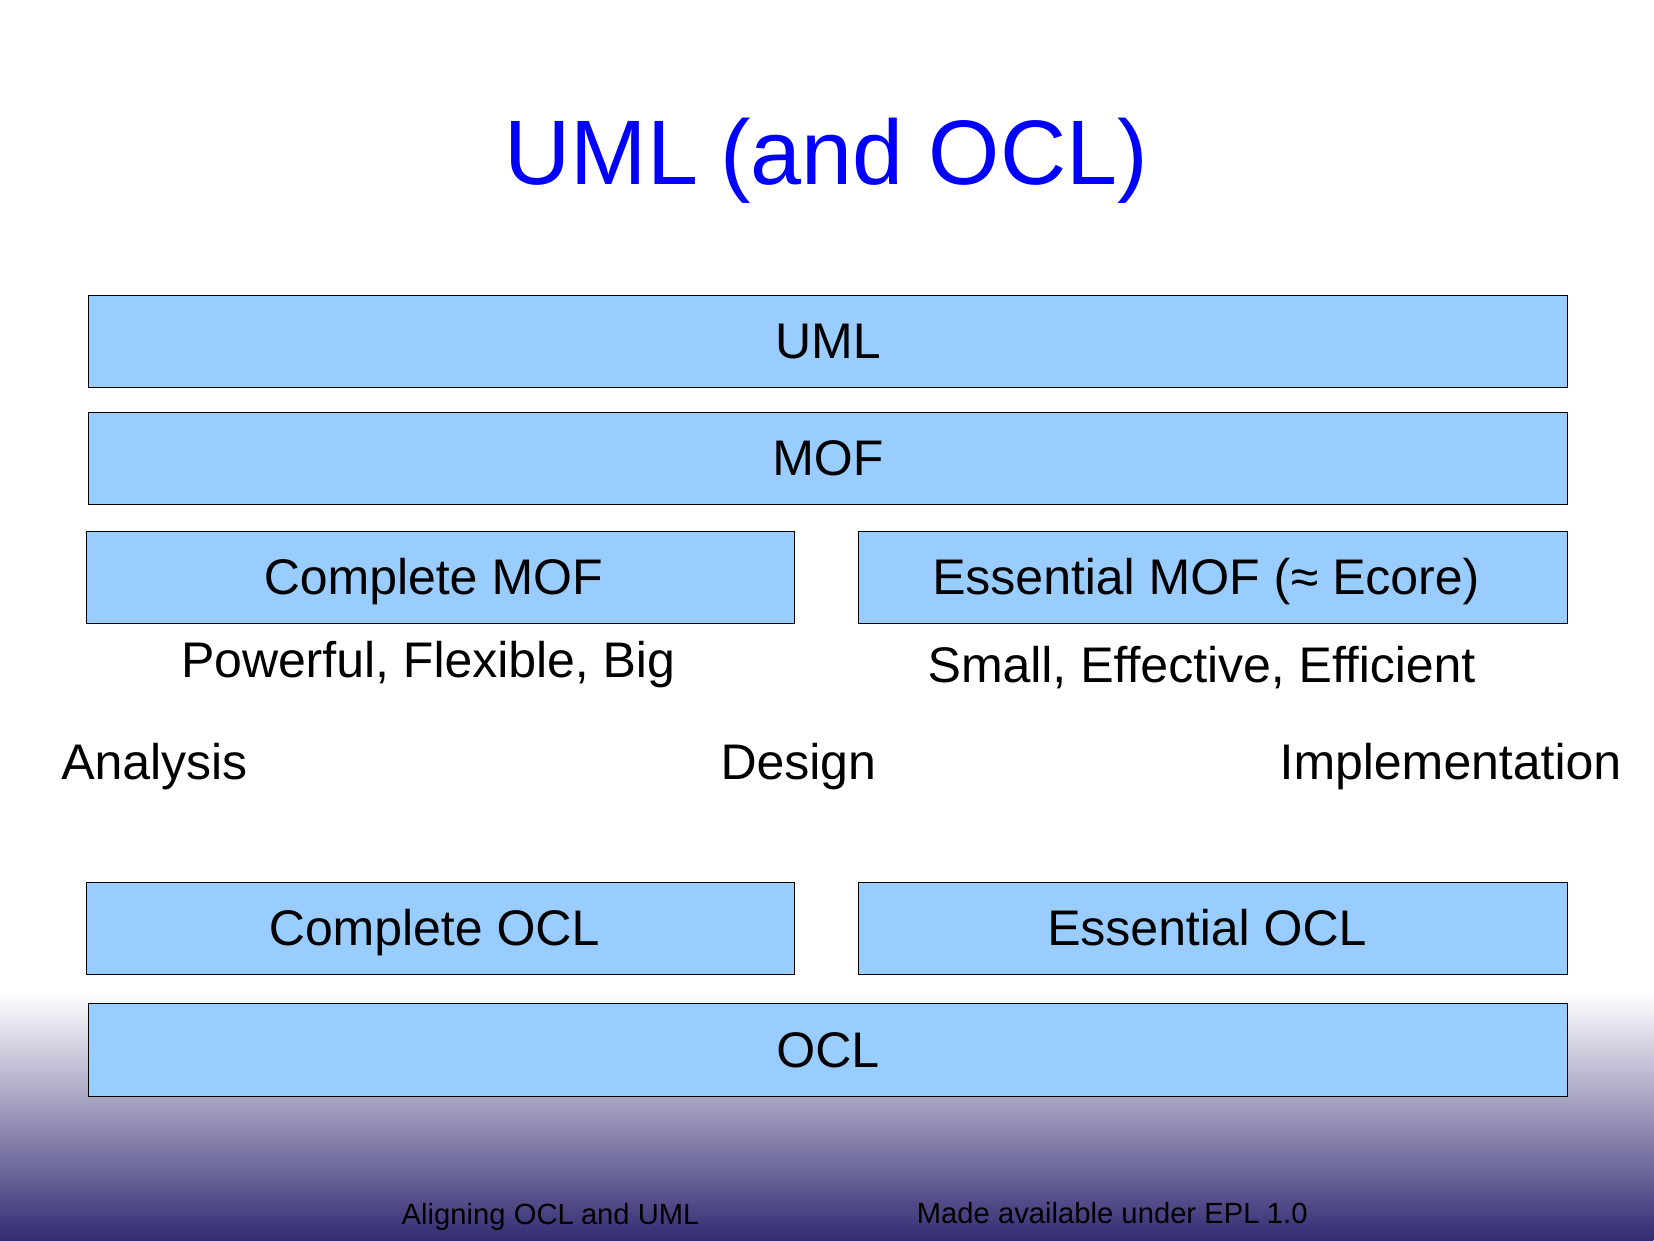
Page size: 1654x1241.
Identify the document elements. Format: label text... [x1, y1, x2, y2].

text_box Small, Effective, Efficient [912, 629, 1516, 701]
text_box Complete OCL [86, 882, 795, 975]
text_box UML [88, 295, 1568, 388]
text_box Powerful, Flexible, Big [166, 625, 797, 696]
text_box Essential OCL [858, 882, 1568, 975]
text_box Implementation [1264, 726, 1637, 798]
text_box Analysis [46, 726, 263, 798]
text_box OCL [88, 1003, 1568, 1097]
text_box MOF [88, 412, 1568, 505]
text_box Complete MOF [86, 531, 795, 624]
text_box Essential MOF (≈ Ecore) [858, 531, 1568, 624]
title UML (and OCL) [82, 49, 1571, 257]
text_box Design [705, 726, 891, 798]
